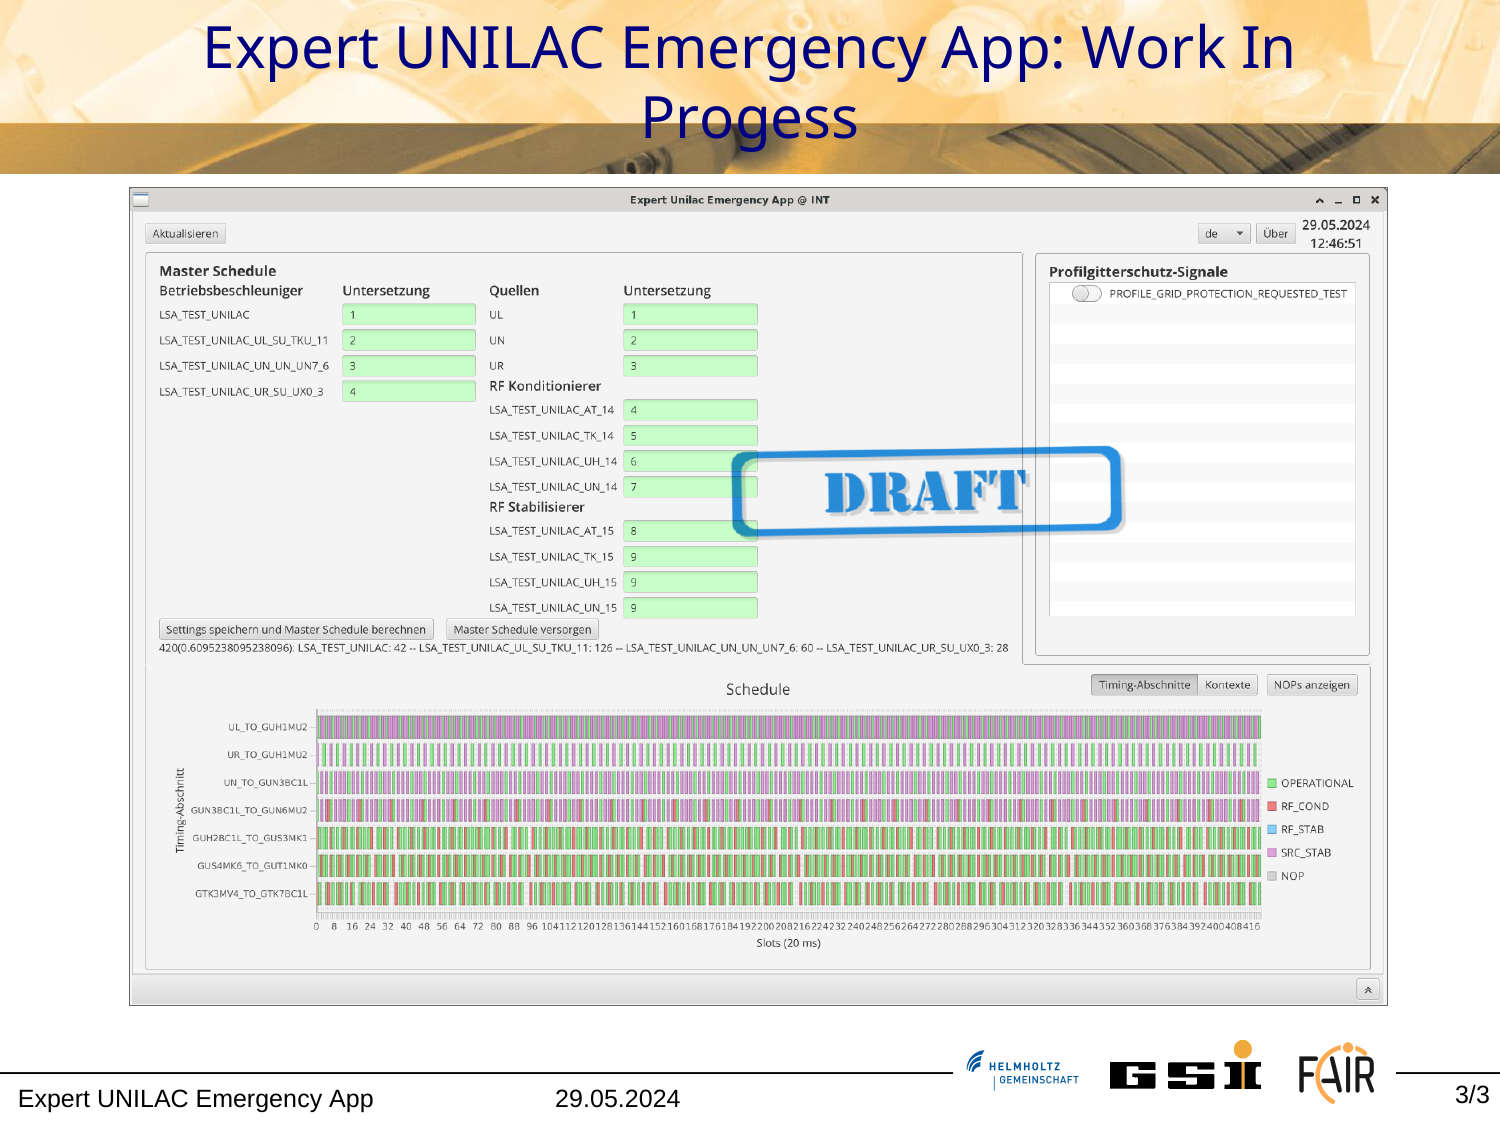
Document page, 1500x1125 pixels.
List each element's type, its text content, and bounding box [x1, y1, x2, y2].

title Expert UNILAC Emergency App: Work In Progess [75, 0, 1426, 174]
picture [129, 187, 1388, 1006]
picture [1287, 1034, 1396, 1106]
picture [0, 0, 1500, 175]
picture [1110, 1040, 1261, 1089]
picture [960, 1046, 1084, 1095]
